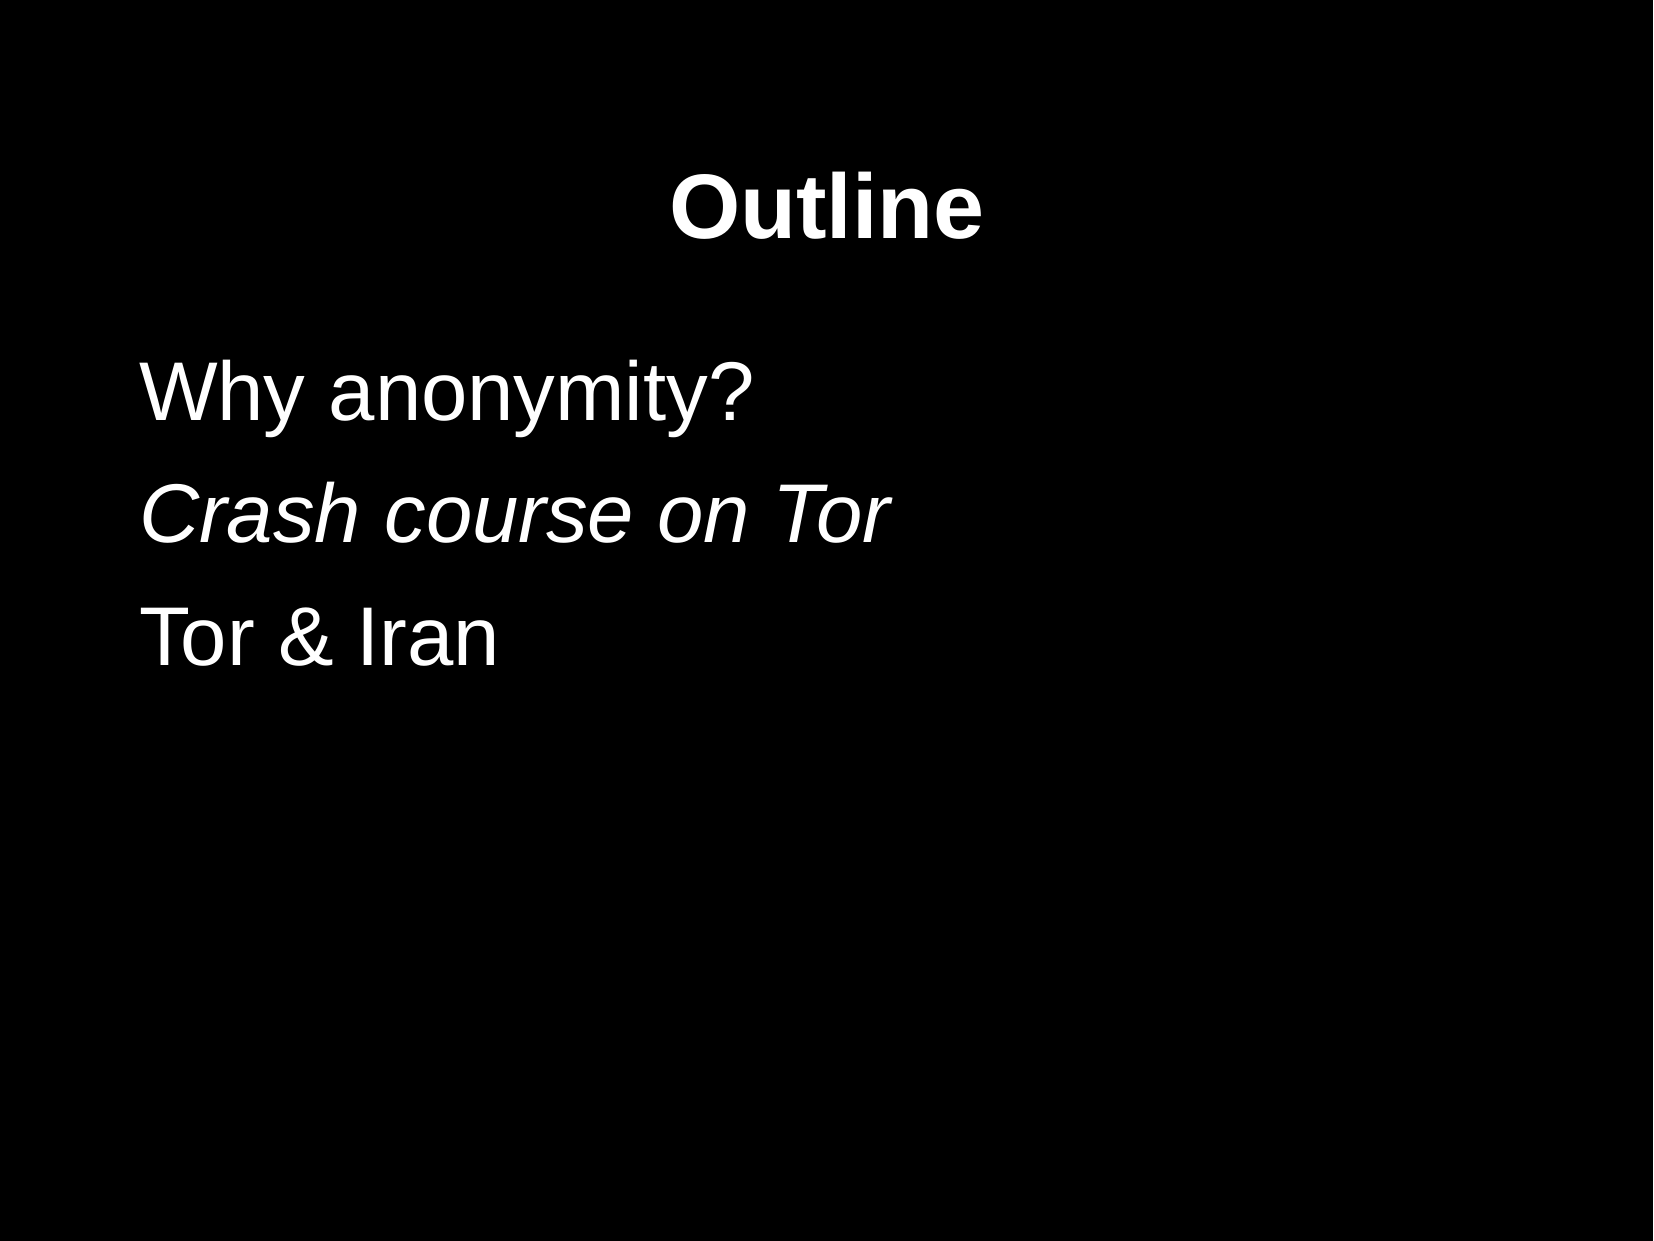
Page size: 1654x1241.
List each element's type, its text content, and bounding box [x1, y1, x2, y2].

title Outline [121, 102, 1534, 311]
list Why anonymity? Crash course on Tor Tor & Iran [121, 344, 1534, 683]
